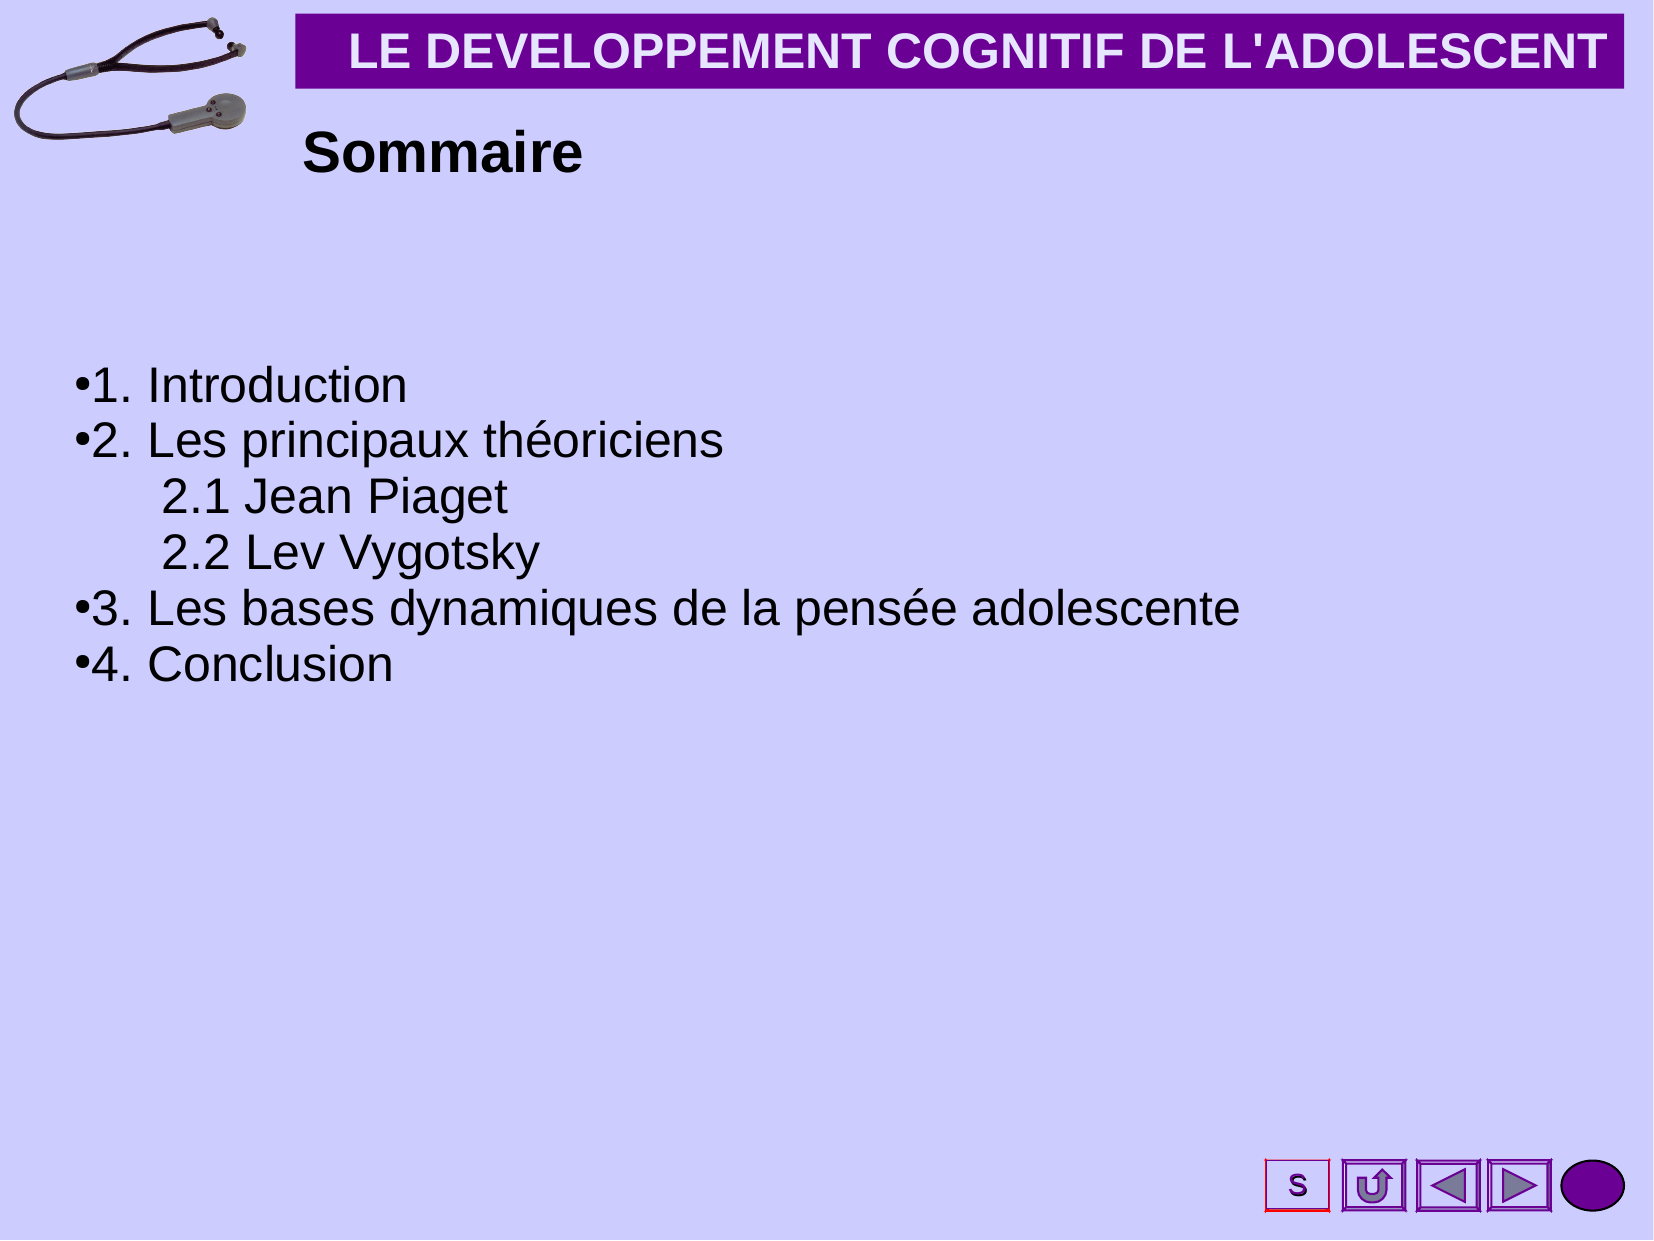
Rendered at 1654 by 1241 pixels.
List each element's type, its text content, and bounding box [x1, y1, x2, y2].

text_box 1. Introduction 2. Les principaux théoriciens 2.1 Jean Piaget 2.2 Lev Vygotsky 3. Les bases dynamiques de la pensée adolescente 4. Conclusion [59, 349, 1608, 886]
text_box LE DEVELOPPEMENT COGNITIF DE L'ADOLESCENT [295, 13, 1625, 89]
picture [8, 8, 260, 153]
text_box [1561, 1160, 1625, 1211]
text_box Sommaire [287, 112, 600, 193]
